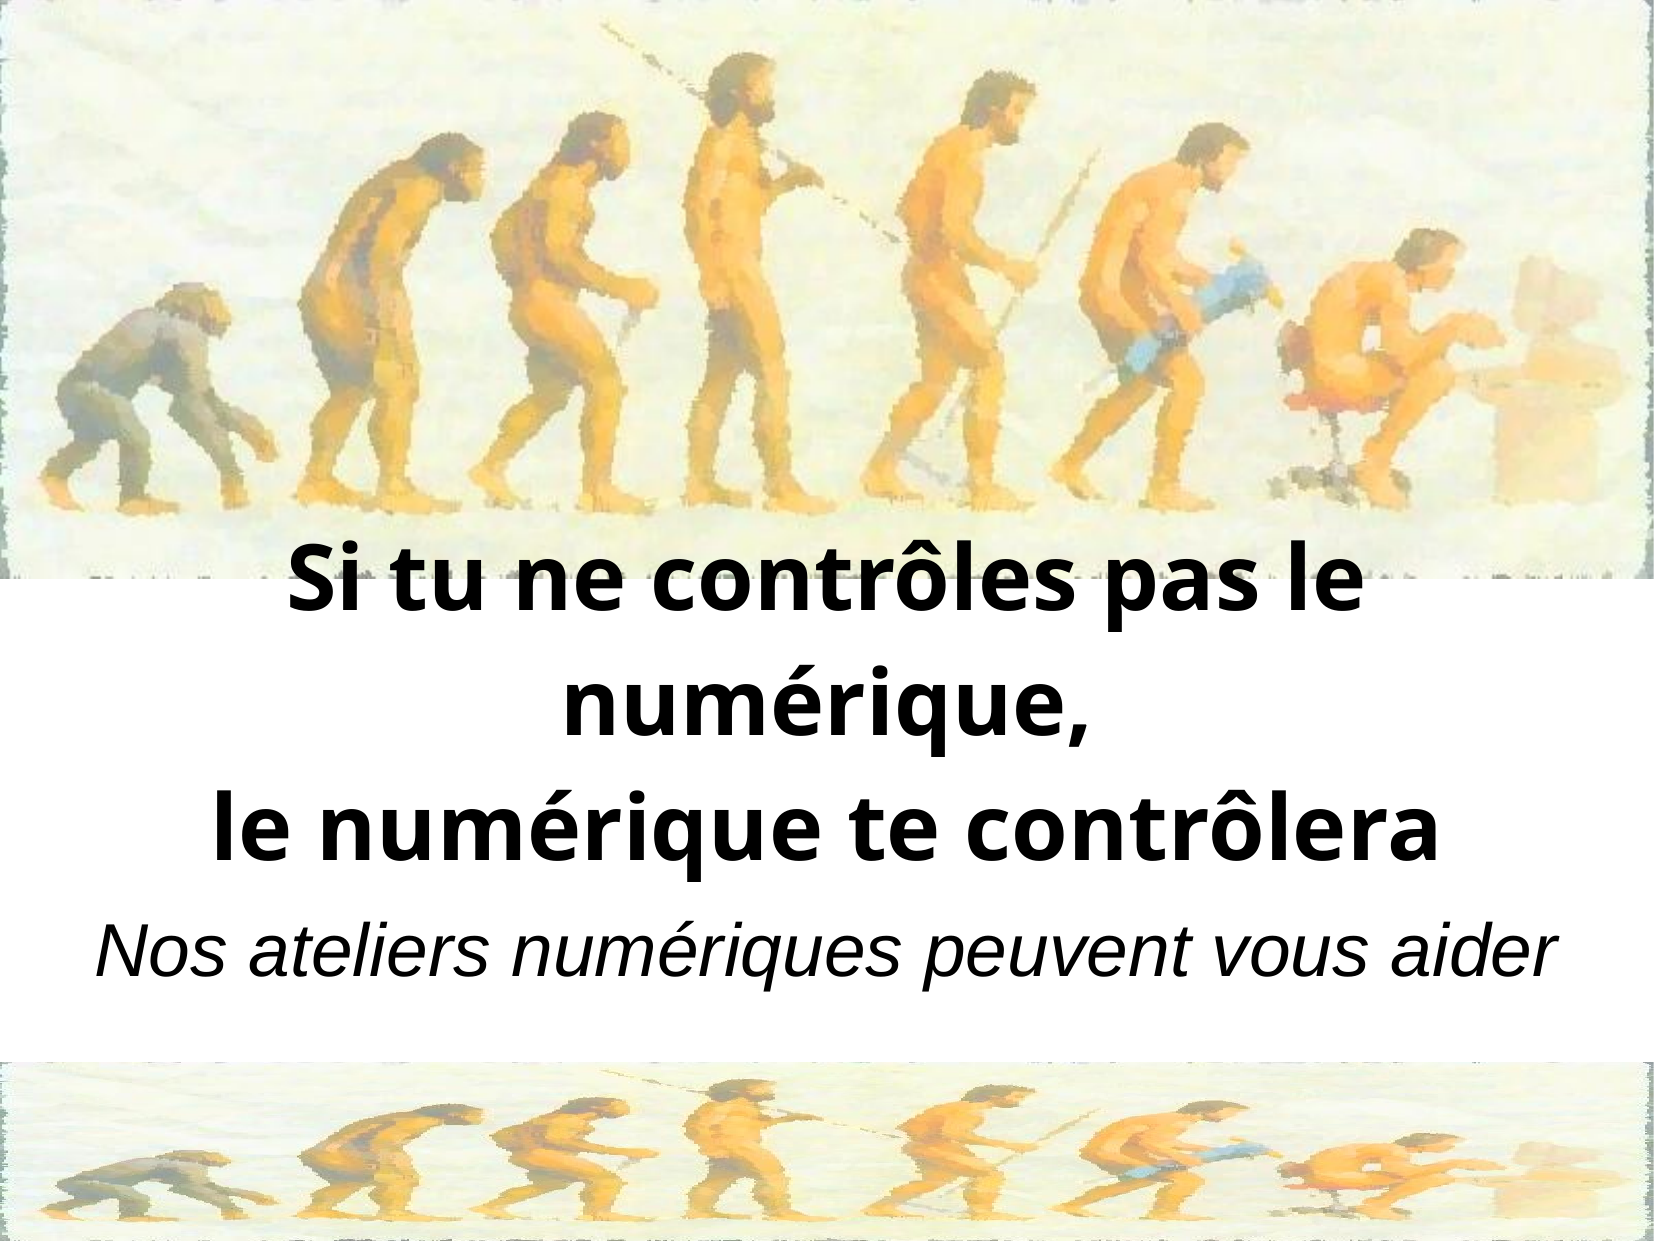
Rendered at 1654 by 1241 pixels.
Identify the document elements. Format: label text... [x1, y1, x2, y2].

picture [776, 570, 794, 579]
picture [716, 570, 735, 579]
picture [534, 570, 552, 579]
subtitle Nos ateliers numériques peuvent vous aider [82, 838, 1571, 1063]
picture [1330, 569, 1349, 579]
picture [0, 0, 1654, 579]
picture [912, 570, 931, 579]
picture [996, 569, 1015, 579]
picture [1122, 570, 1140, 579]
title Si tu ne contrôles pas le numérique, le numérique te contrôlera [47, 608, 1607, 792]
picture [590, 569, 609, 579]
picture [0, 1062, 1654, 1241]
